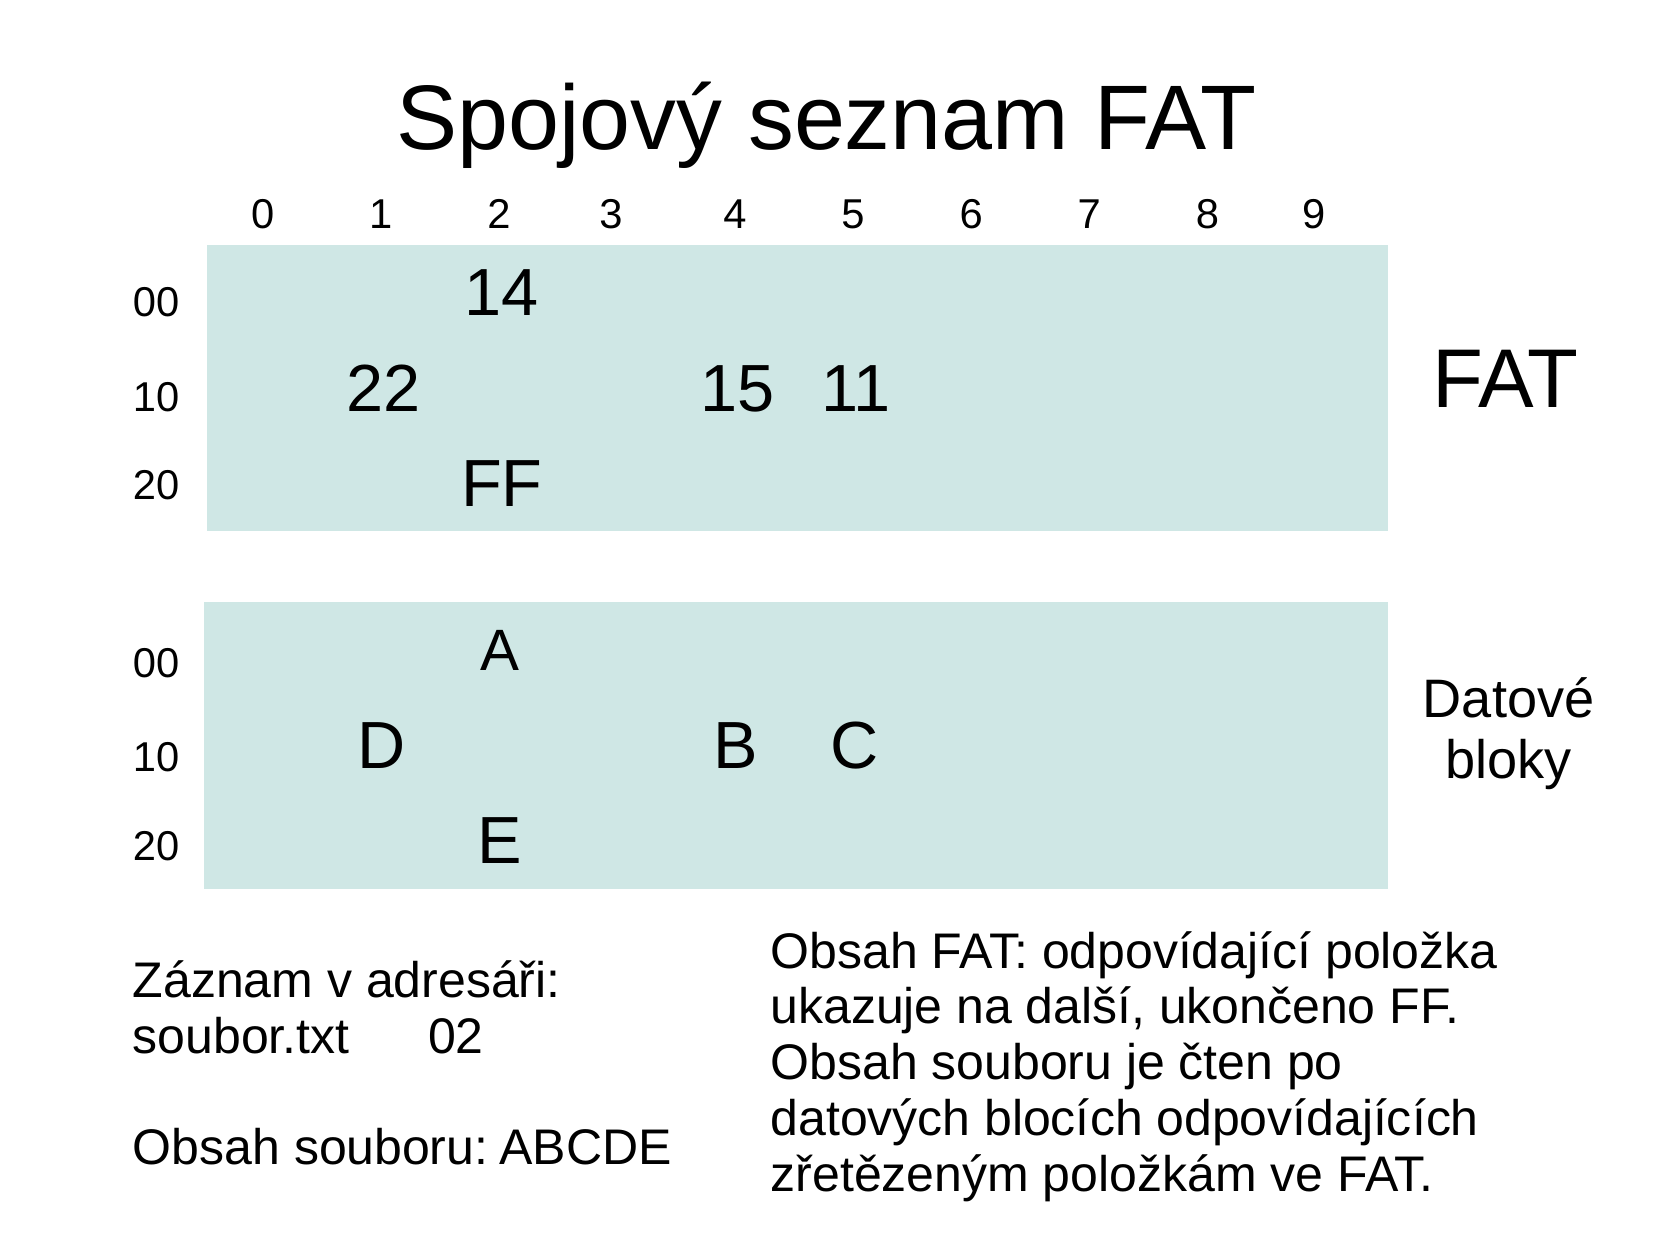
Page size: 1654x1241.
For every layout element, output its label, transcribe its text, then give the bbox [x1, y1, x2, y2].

table_header [795, 602, 914, 698]
table_cell [677, 793, 795, 889]
table_header [322, 602, 440, 698]
table_cell E [440, 793, 559, 889]
text_box 00 [118, 271, 207, 333]
table_header [914, 602, 1032, 698]
text_box 10 [118, 726, 207, 788]
table_header [1269, 602, 1388, 698]
text_box 20 [118, 814, 207, 877]
text_box 20 [118, 454, 207, 517]
table_cell C [795, 698, 914, 793]
text_box 5 [826, 183, 875, 245]
table_cell [1269, 698, 1388, 793]
table_header 14 [443, 245, 561, 341]
table_header [1032, 602, 1150, 698]
table_header A [440, 602, 559, 698]
title Spojový seznam FAT [82, 21, 1571, 214]
table_cell [914, 793, 1032, 889]
text_box Záznam v adresáři: soubor.txt 02 Obsah souboru: ABCDE [118, 944, 709, 1183]
table_cell [561, 341, 679, 436]
table_cell [1150, 698, 1269, 793]
text_box 3 [584, 183, 632, 245]
table_cell [915, 341, 1033, 436]
table_header [559, 602, 677, 698]
table_cell [1269, 341, 1388, 436]
text_box Datové bloky [1405, 661, 1613, 798]
table_header [677, 602, 795, 698]
table_header [797, 245, 915, 341]
table_cell [914, 698, 1032, 793]
table_cell [443, 341, 561, 436]
table_cell [204, 698, 322, 793]
text_box 0 [236, 183, 284, 245]
table_header [325, 245, 443, 341]
table_cell 15 [679, 341, 797, 436]
table_header [915, 245, 1033, 341]
table_header [1150, 602, 1269, 698]
text_box 9 [1287, 183, 1335, 245]
table_cell [207, 341, 325, 436]
table_header [561, 245, 679, 341]
table_cell [559, 793, 677, 889]
table_cell B [677, 698, 795, 793]
table_cell [322, 793, 440, 889]
table_header [1269, 245, 1388, 341]
table_cell [1032, 698, 1150, 793]
table_cell [679, 436, 797, 531]
text_box 2 [472, 183, 520, 245]
table_cell [1269, 436, 1388, 531]
text_box 7 [1062, 183, 1111, 245]
table_header [679, 245, 797, 341]
table_cell 22 [325, 341, 443, 436]
table_cell [795, 793, 914, 889]
table_cell [797, 436, 915, 531]
text_box 10 [118, 366, 207, 428]
table_cell [1269, 793, 1388, 889]
table_cell [204, 793, 322, 889]
table_header [207, 245, 325, 341]
text_box 00 [118, 631, 207, 694]
table_cell D [322, 698, 440, 793]
text_box 1 [354, 183, 402, 245]
table_header [204, 602, 322, 698]
table_cell [1151, 341, 1269, 436]
text_box FAT [1417, 324, 1595, 433]
text_box Obsah FAT: odpovídající položka ukazuje na další, ukončeno FF. Obsah souboru je čten po datových blocích odpovídajících zřetězeným položkám ve FAT. [755, 915, 1571, 1209]
table_cell [207, 436, 325, 531]
table_cell [559, 698, 677, 793]
text_box 8 [1181, 183, 1229, 245]
table_cell [561, 436, 679, 531]
table_cell 11 [797, 341, 915, 436]
table_header [1033, 245, 1151, 341]
table_cell [440, 698, 559, 793]
table_header [1151, 245, 1269, 341]
text_box 6 [944, 183, 993, 245]
table_cell [1033, 436, 1151, 531]
table_cell FF [443, 436, 561, 531]
table_cell [915, 436, 1033, 531]
table_cell [1033, 341, 1151, 436]
table_cell [1151, 436, 1269, 531]
table_cell [325, 436, 443, 531]
table_cell [1150, 793, 1269, 889]
text_box 4 [708, 183, 756, 245]
table_cell [1032, 793, 1150, 889]
